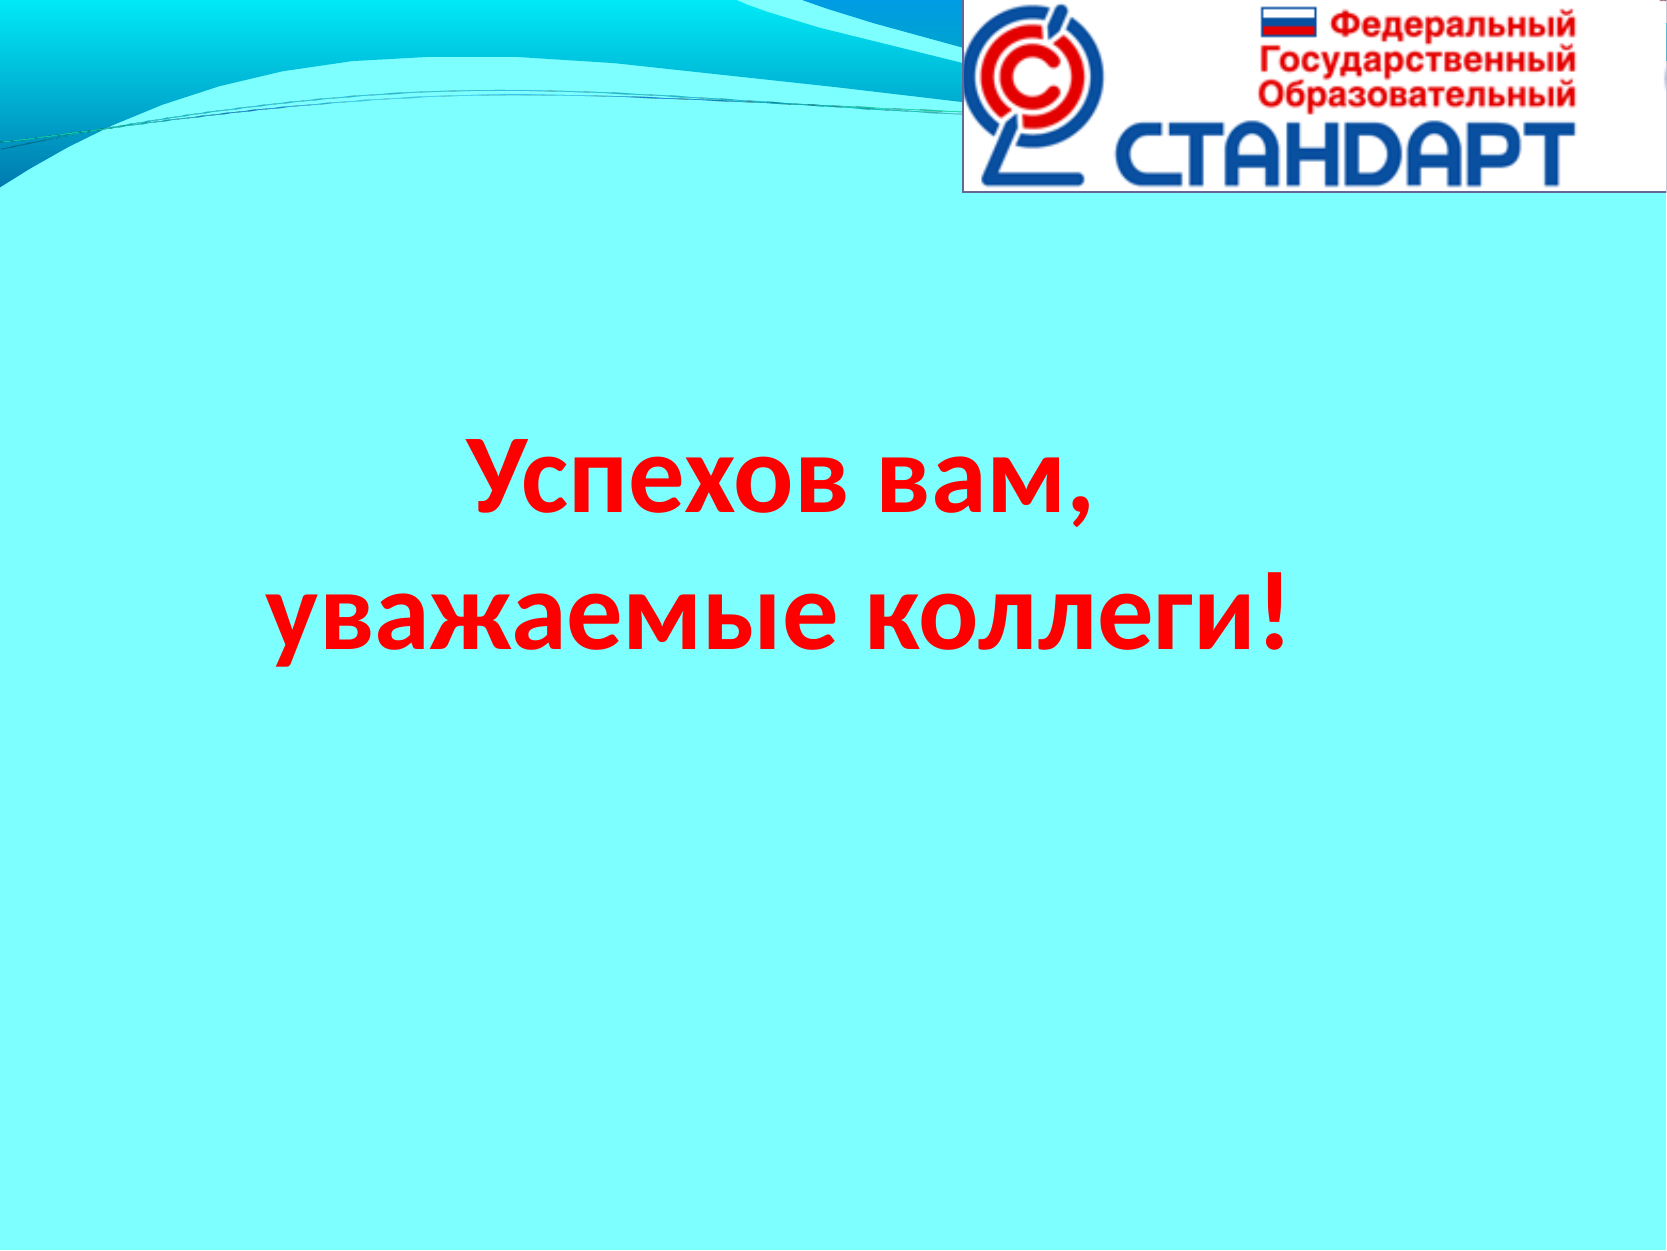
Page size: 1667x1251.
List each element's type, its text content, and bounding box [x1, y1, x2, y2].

picture [0, 36, 962, 150]
picture [963, 0, 1667, 192]
text_box Успехов вам, уважаемые коллеги! [0, 167, 1560, 673]
